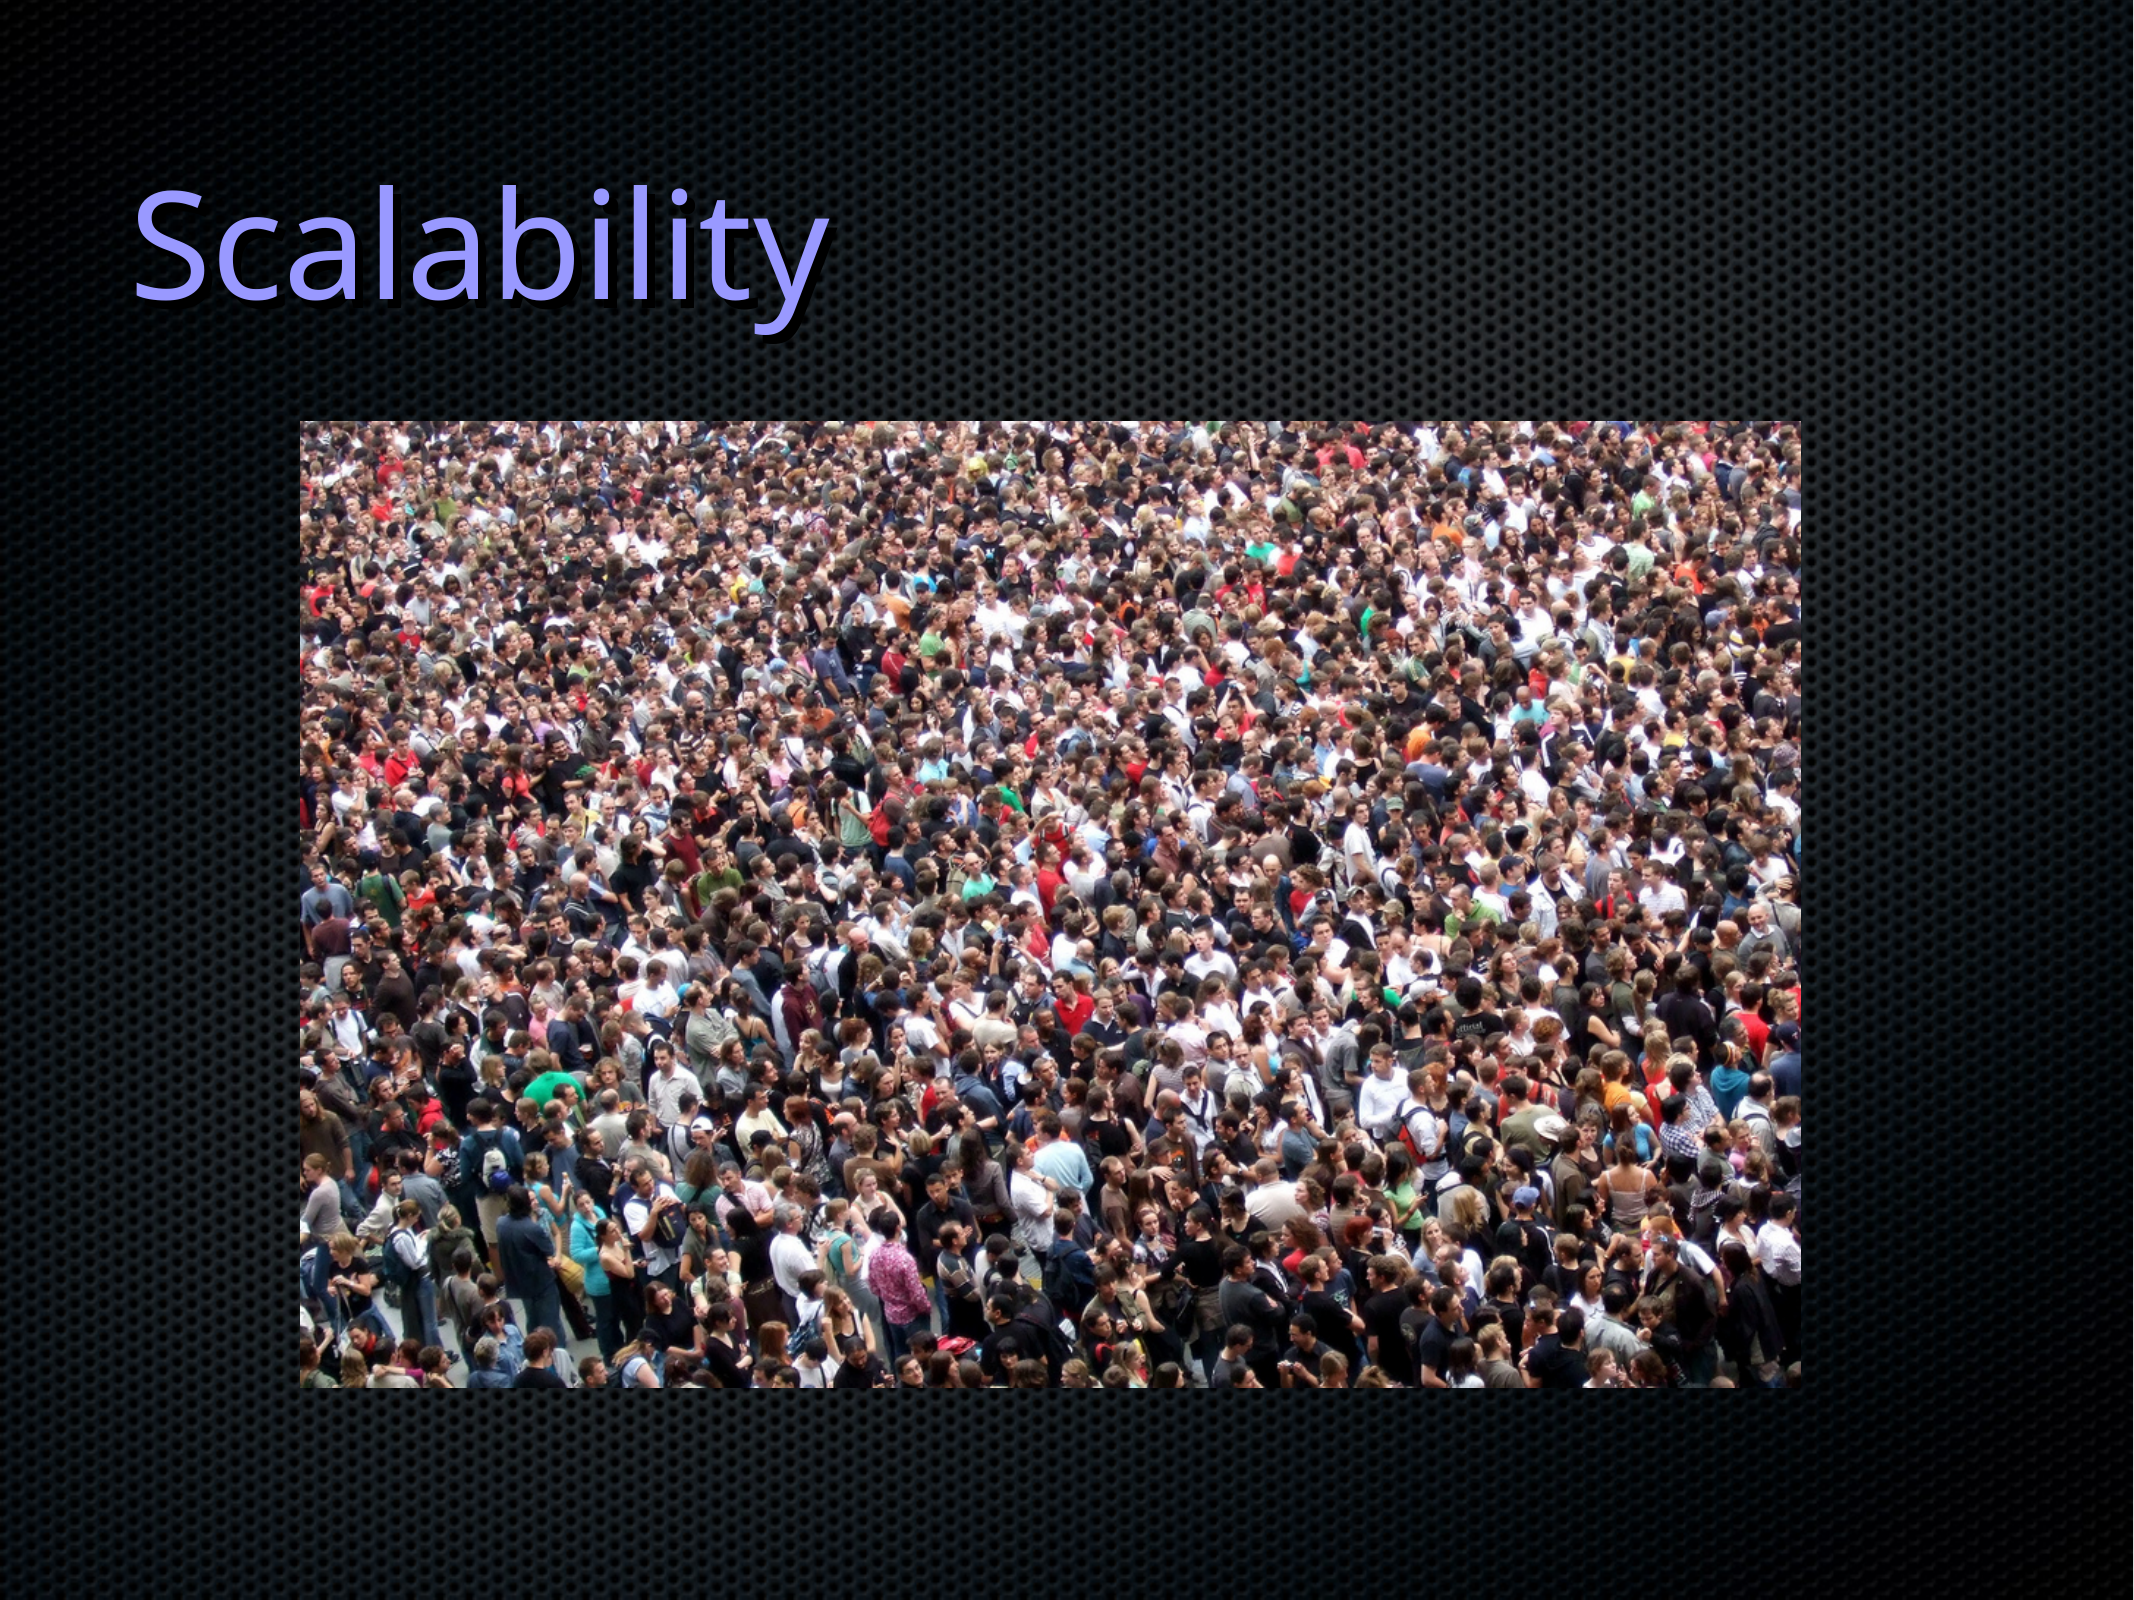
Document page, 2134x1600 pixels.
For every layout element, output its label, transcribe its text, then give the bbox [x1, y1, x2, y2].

title Scalability [129, 49, 2005, 435]
picture [0, 0, 2134, 1600]
